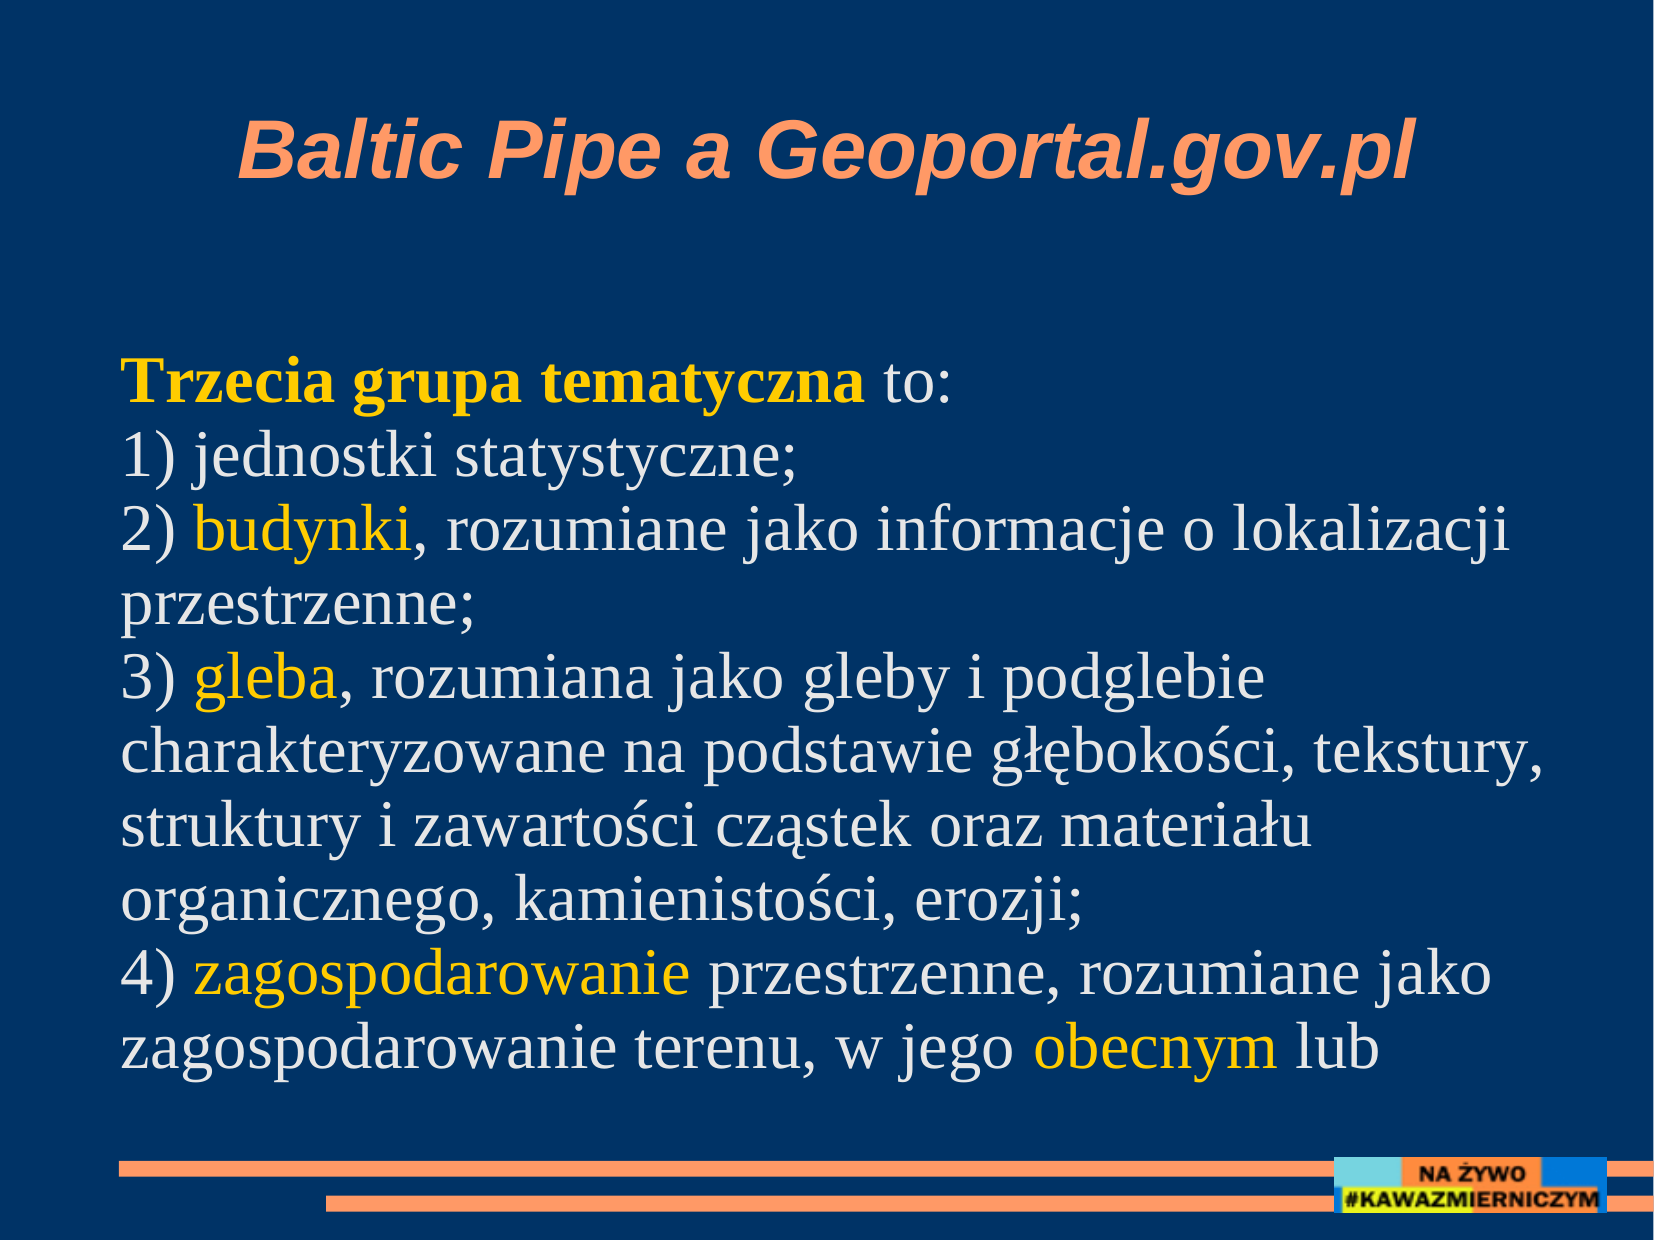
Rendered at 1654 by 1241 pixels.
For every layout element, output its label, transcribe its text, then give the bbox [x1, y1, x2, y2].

picture [1334, 1157, 1607, 1213]
title Baltic Pipe a Geoportal.gov.pl [121, 46, 1534, 254]
list Trzecia grupa tematyczna to: 1) jednostki statystyczne; 2) budynki, rozumiane jako informacje o lokalizacji przestrzenne; 3) gleba, rozumiana jako gleby i podglebie charakteryzowane na podstawie głębokości, tekstury, struktury i zawartości cząstek oraz materiału organicznego, kamienistości, erozji; 4) zagospodarowanie przestrzenne, rozumiane jako zagospodarowanie terenu, w jego obecnym lub [120, 342, 1560, 1084]
